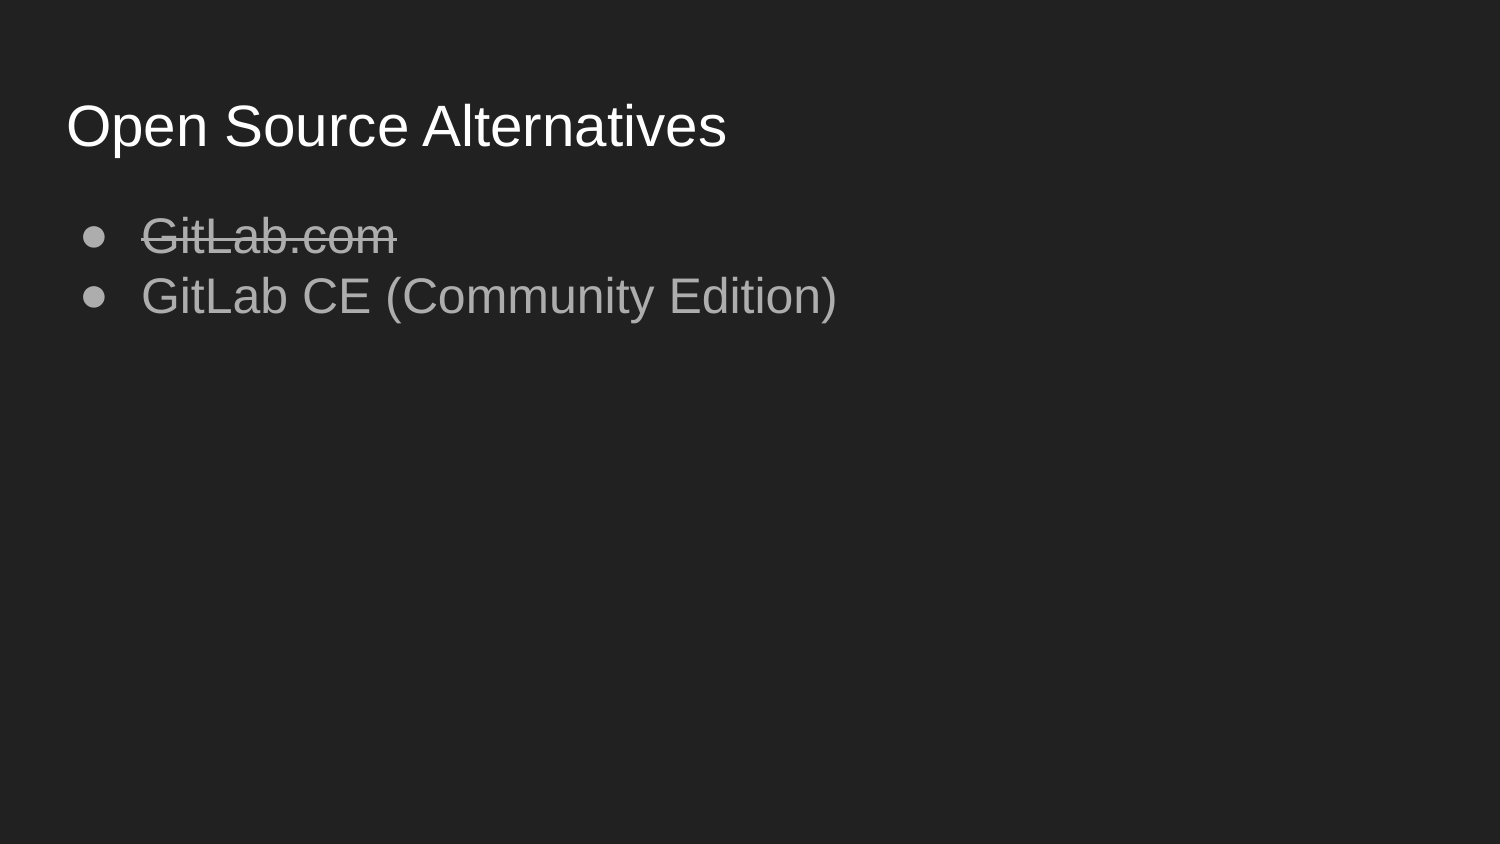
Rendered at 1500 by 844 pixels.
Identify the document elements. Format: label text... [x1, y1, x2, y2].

list GitLab.com GitLab CE (Community Edition) [51, 189, 1449, 750]
title Open Source Alternatives [51, 72, 1449, 167]
